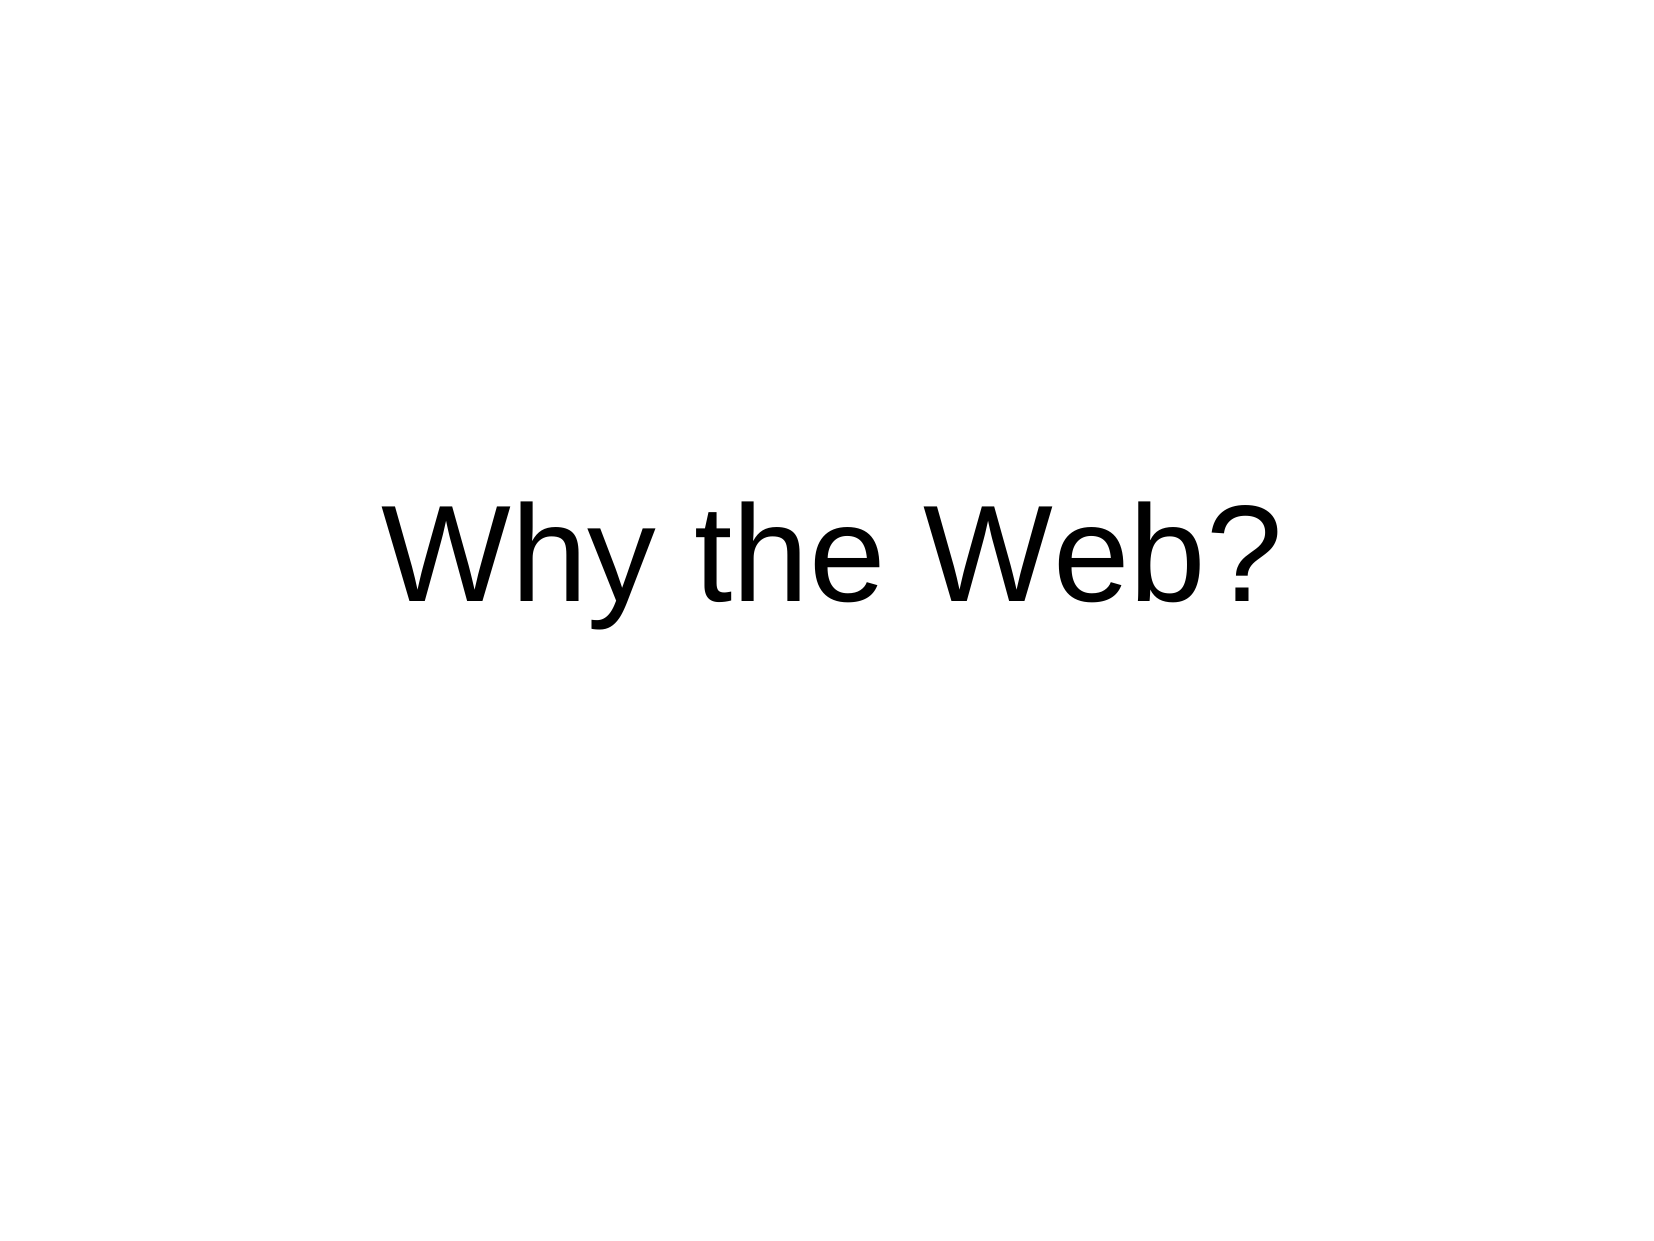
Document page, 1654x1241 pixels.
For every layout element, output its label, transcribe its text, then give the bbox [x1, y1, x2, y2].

title Why the Web? [88, 457, 1577, 650]
